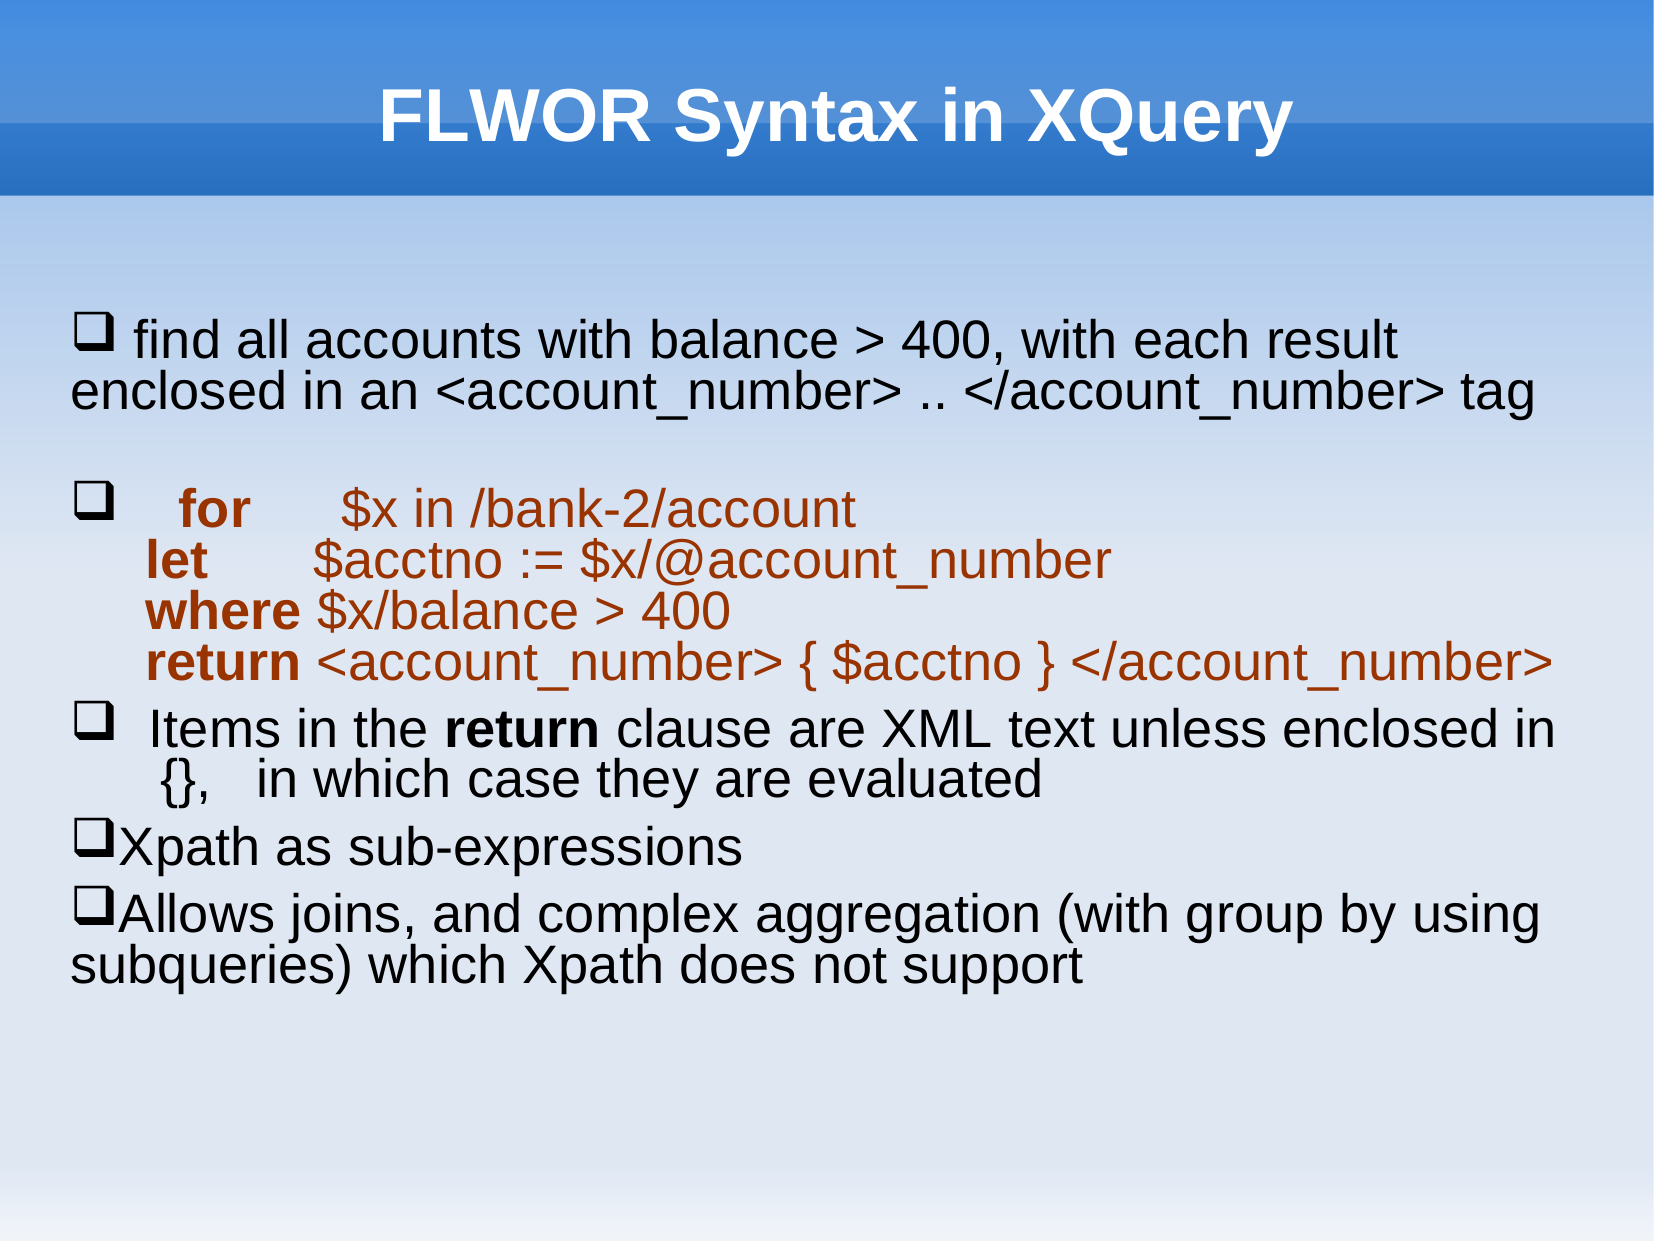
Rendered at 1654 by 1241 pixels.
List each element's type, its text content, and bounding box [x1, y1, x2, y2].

picture [0, 0, 1654, 1241]
text_box find all accounts with balance > 400, with each result enclosed in an <account_number> .. </account_number> tag for $x in /bank-2/account let $acctno := $x/@account_number where $x/balance > 400 return <account_number> { $acctno } </account_number> Items in the return clause are XML text unless enclosed in {}, in which case they are evaluated Xpath as sub-expressions Allows joins, and complex aggregation (with group by using subqueries) which Xpath does not support [55, 225, 1598, 1201]
text_box FLWOR Syntax in XQuery [363, 37, 1426, 188]
